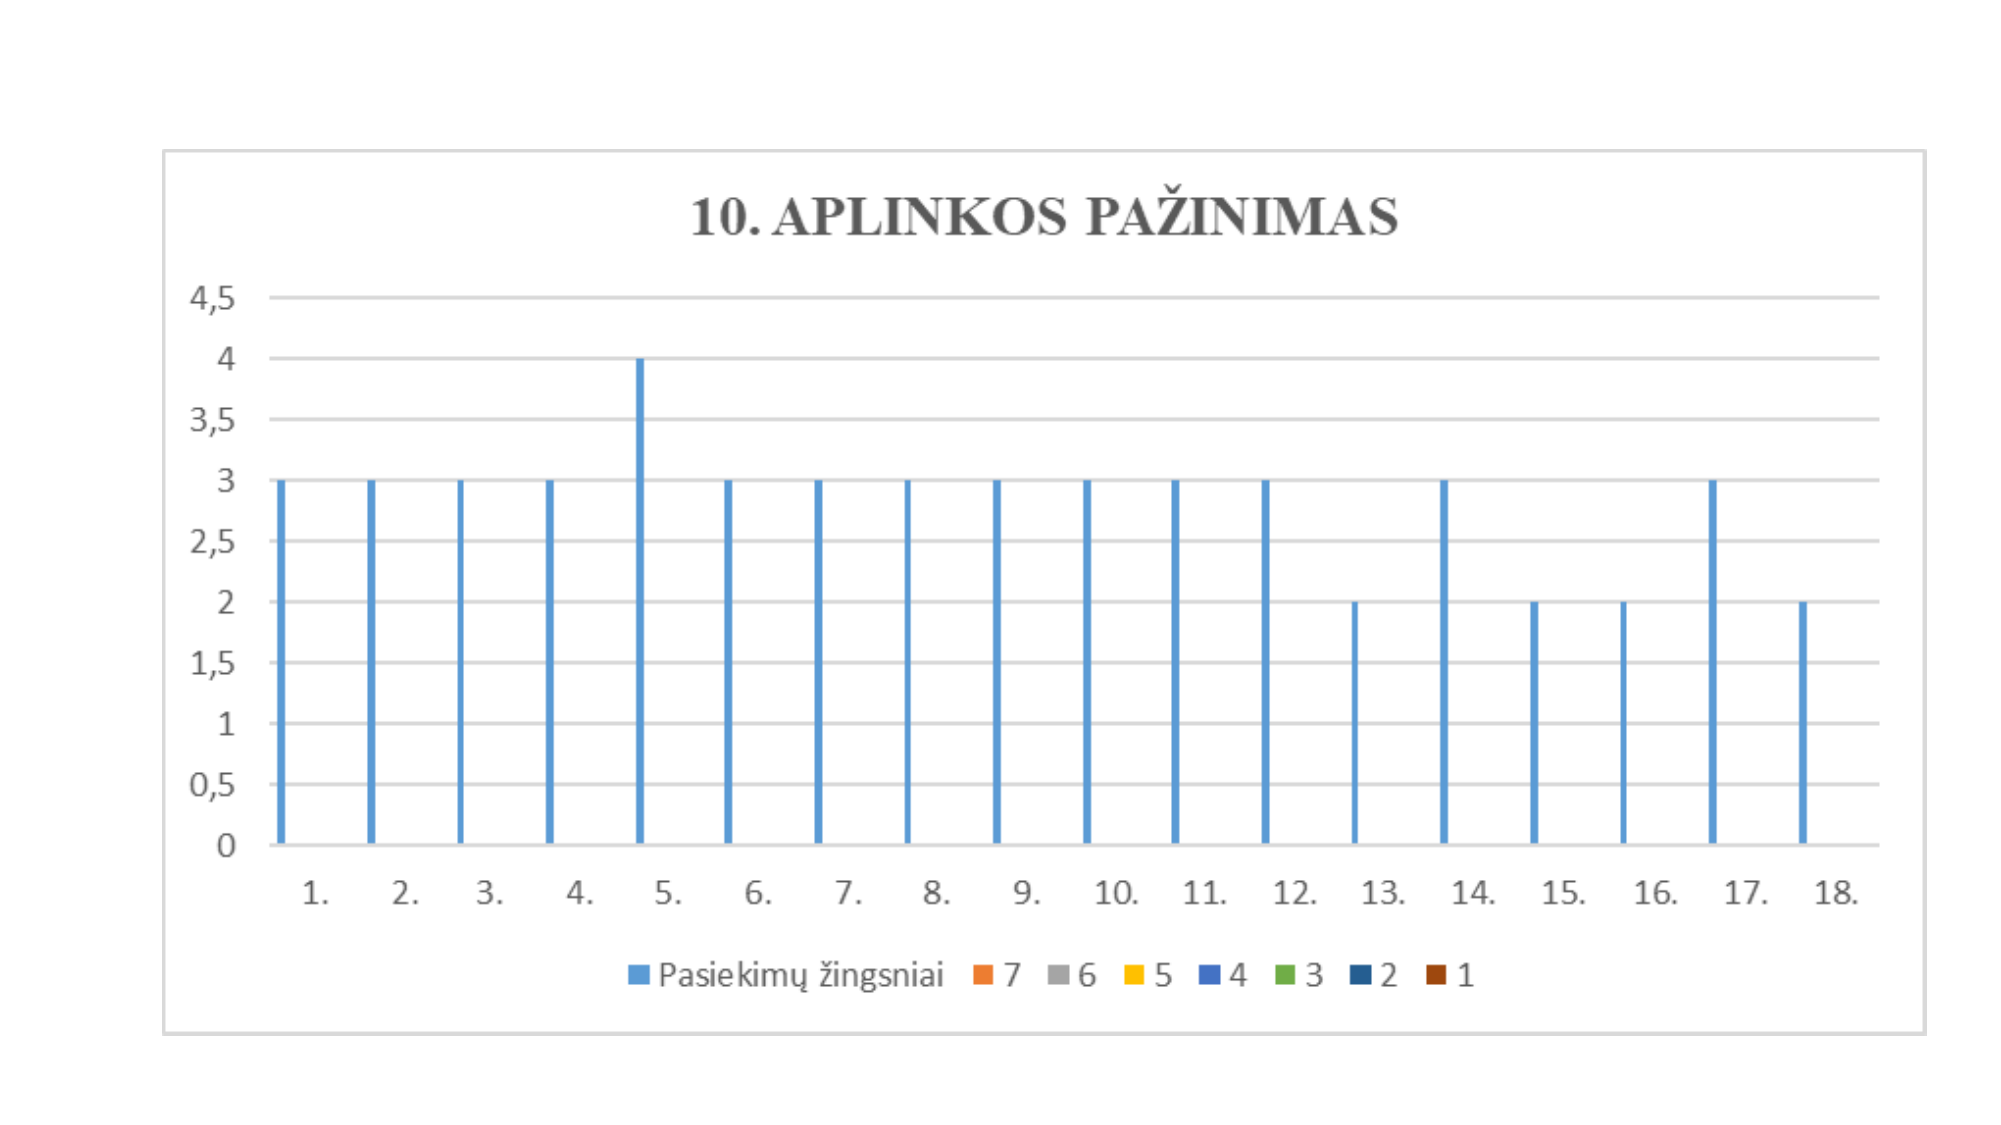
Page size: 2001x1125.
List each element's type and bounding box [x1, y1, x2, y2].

picture [162, 149, 1927, 1036]
